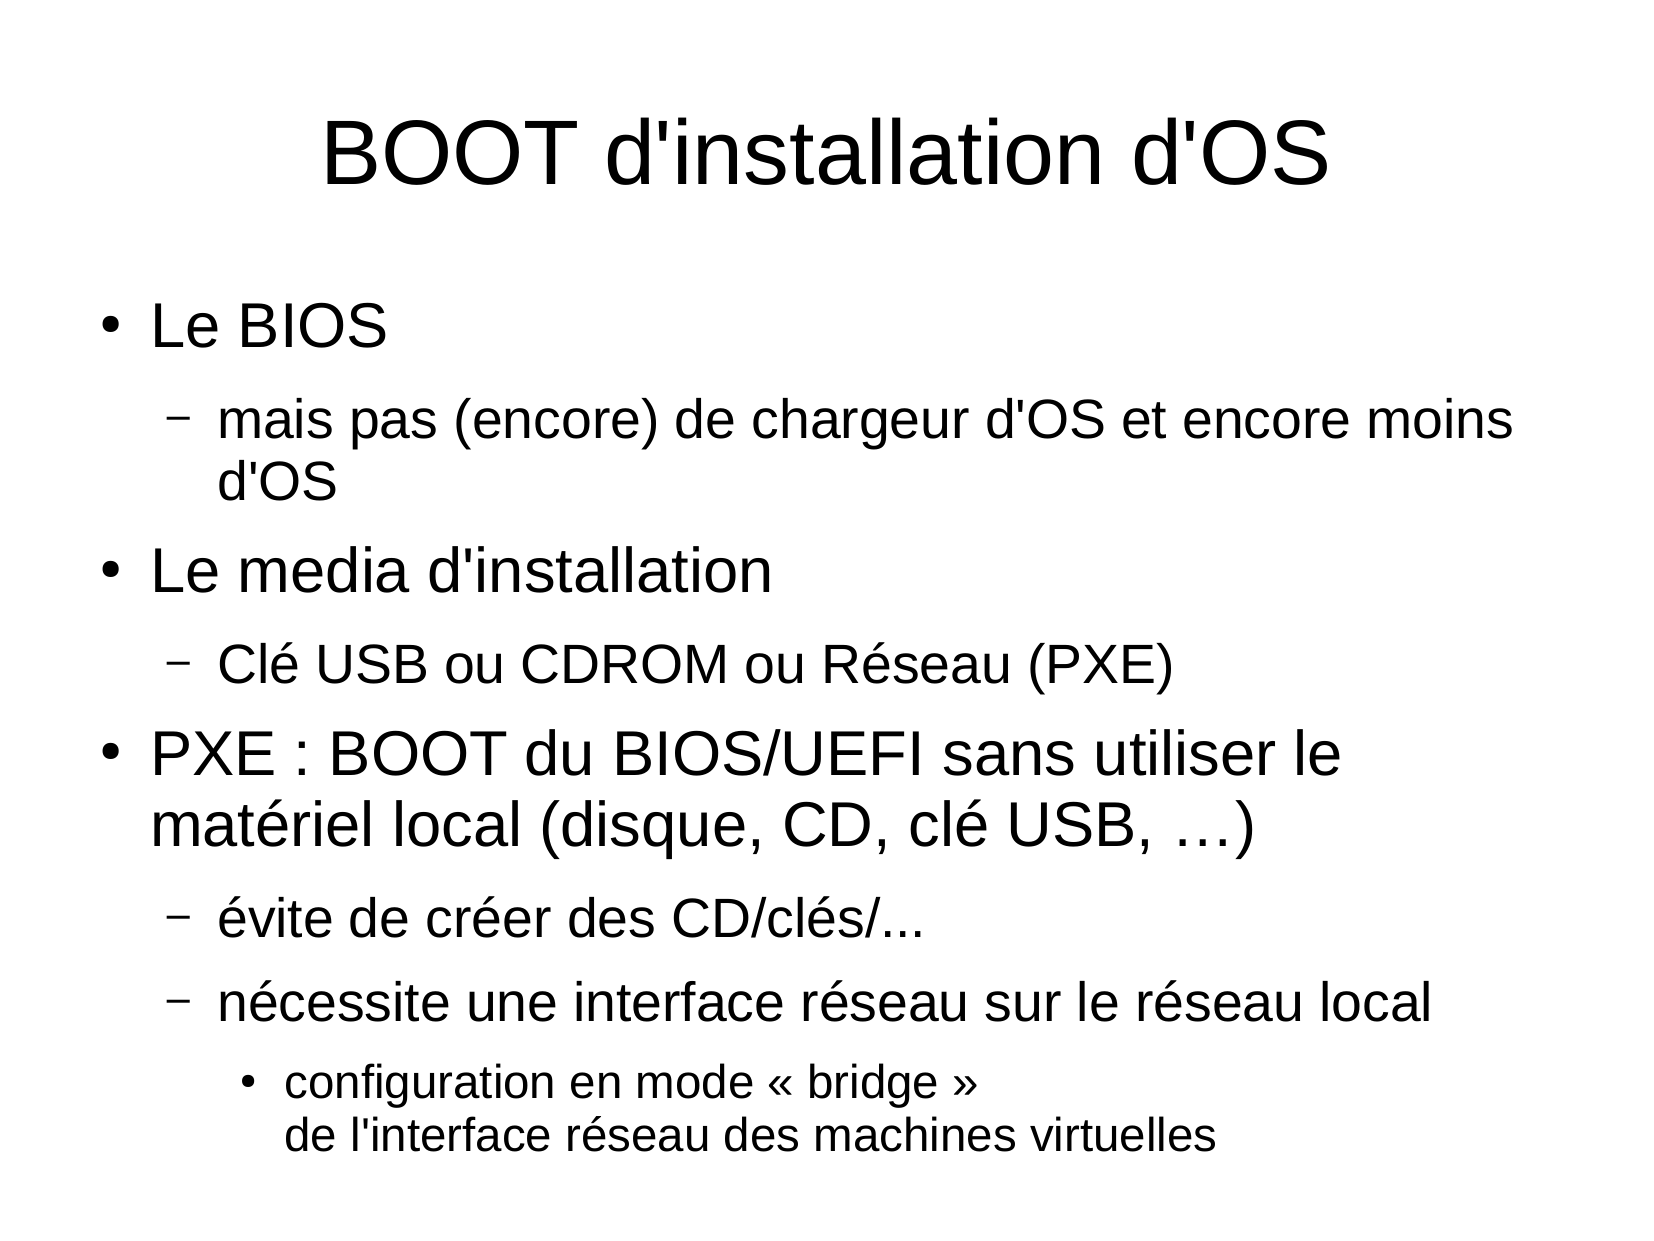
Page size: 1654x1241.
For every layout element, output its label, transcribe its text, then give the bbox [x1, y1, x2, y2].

title BOOT d'installation d'OS [82, 49, 1571, 257]
list Le BIOS mais pas (encore) de chargeur d'OS et encore moins d'OS Le media d'installation Clé USB ou CDROM ou Réseau (PXE) PXE : BOOT du BIOS/UEFI sans utiliser le matériel local (disque, CD, clé USB, …) évite de créer des CD/clés/... nécessite une interface réseau sur le réseau local configuration en mode « bridge » de l'interface réseau des machines virtuelles [82, 290, 1571, 1170]
